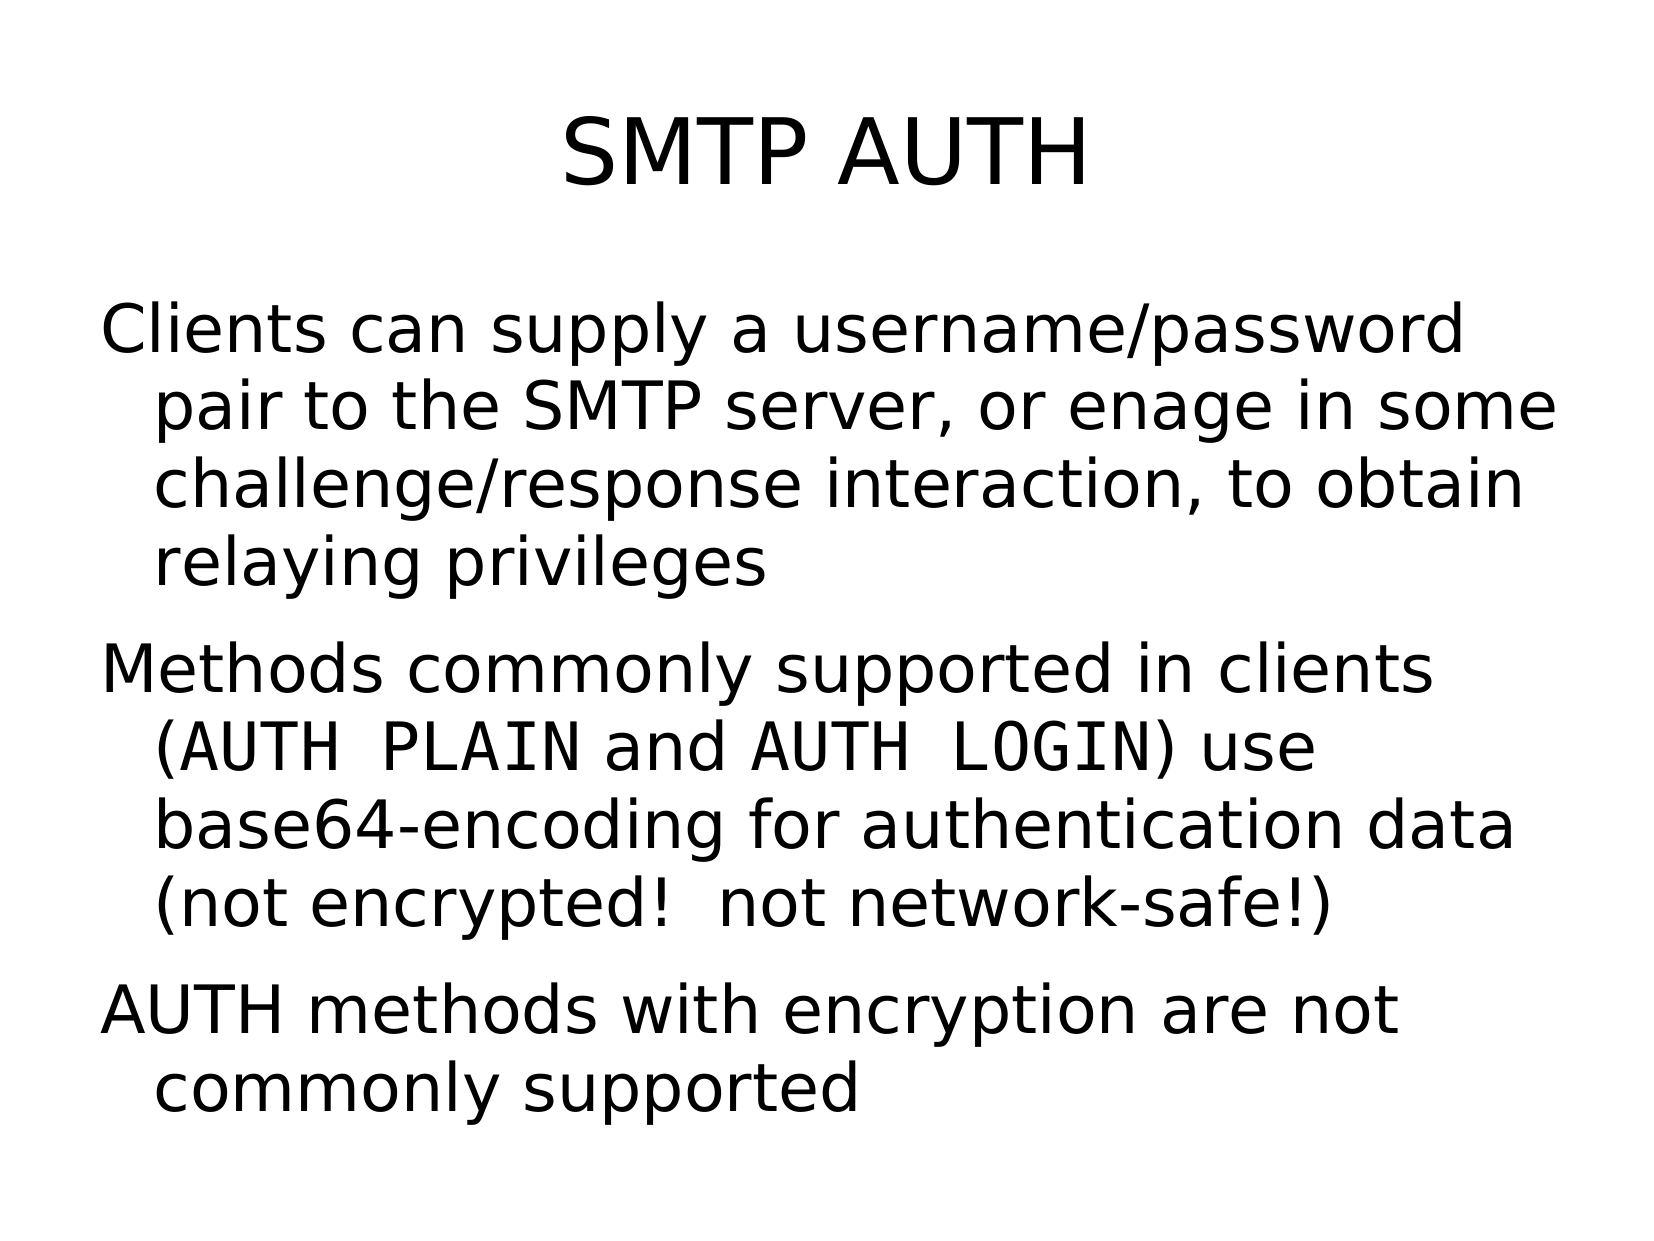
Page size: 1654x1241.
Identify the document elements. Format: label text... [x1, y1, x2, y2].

list Clients can supply a username/password pair to the SMTP server, or enage in some challenge/response interaction, to obtain relaying privileges Methods commonly supported in clients (AUTH PLAIN and AUTH LOGIN) use base64-encoding for authentication data (not encrypted! not network-safe!) AUTH methods with encryption are not commonly supported [82, 290, 1571, 1128]
title SMTP AUTH [82, 56, 1571, 250]
